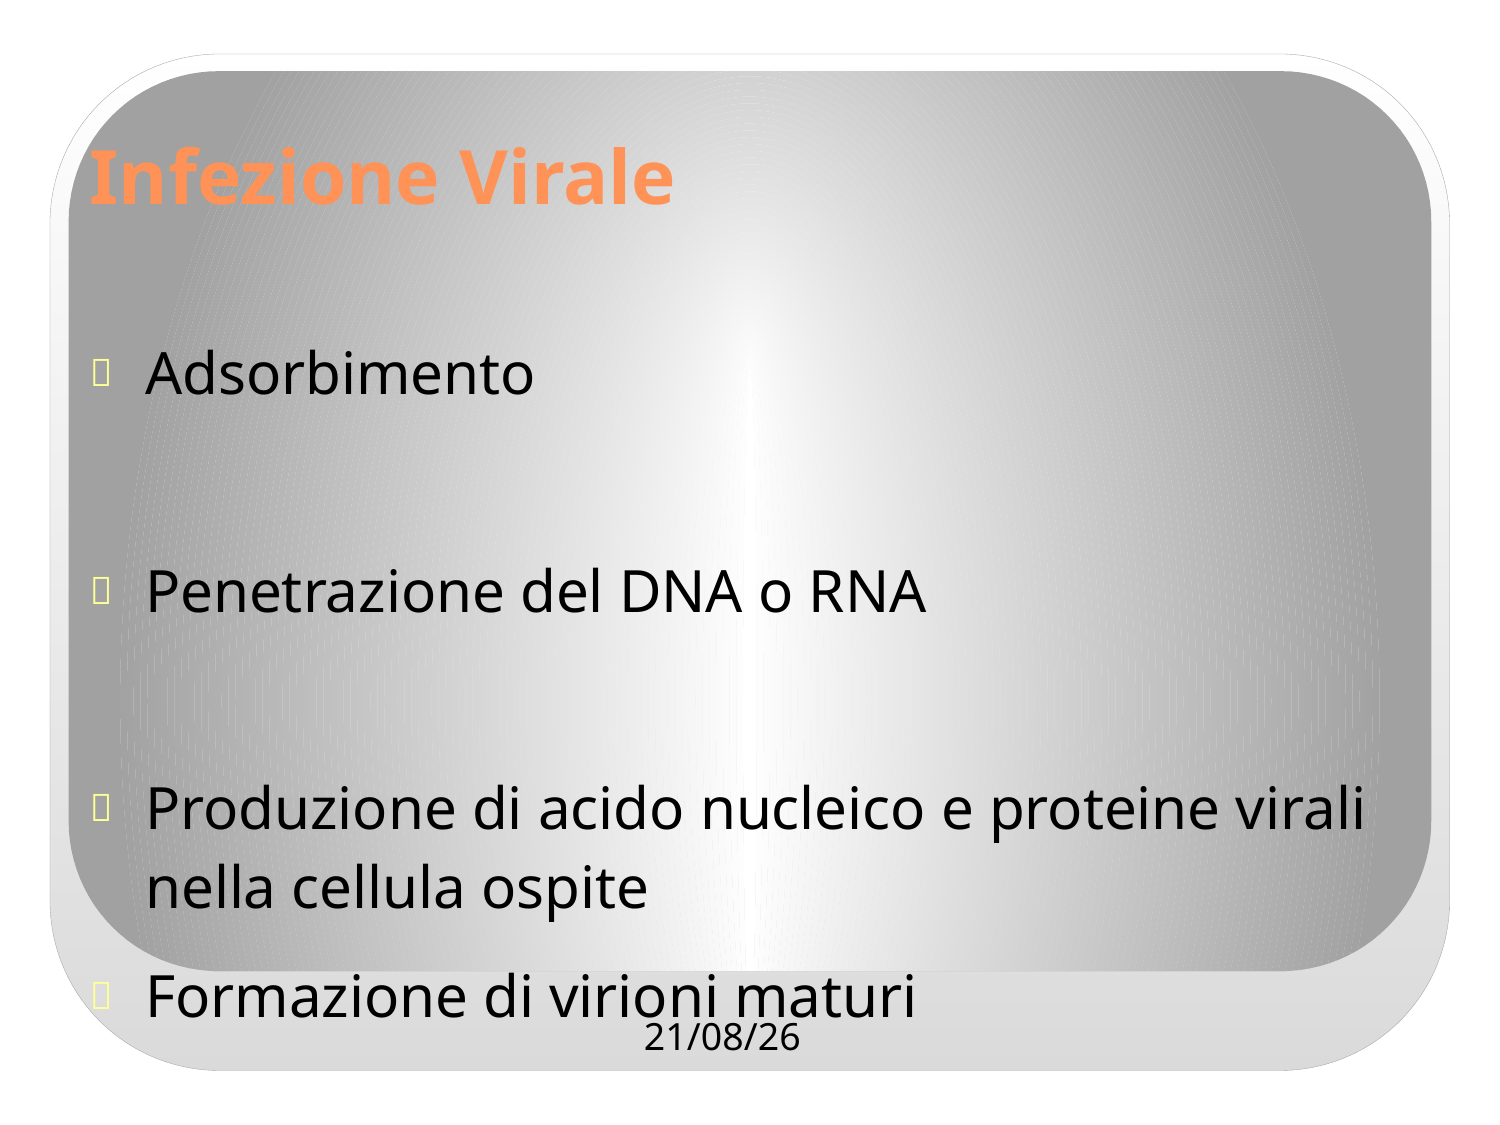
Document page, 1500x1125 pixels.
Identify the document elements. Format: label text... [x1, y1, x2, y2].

list Adsorbimento Penetrazione del DNA o RNA Produzione di acido nucleico e proteine virali nella cellula ospite Formazione di virioni maturi [75, 324, 1425, 1080]
title Infezione Virale [75, 62, 1425, 288]
